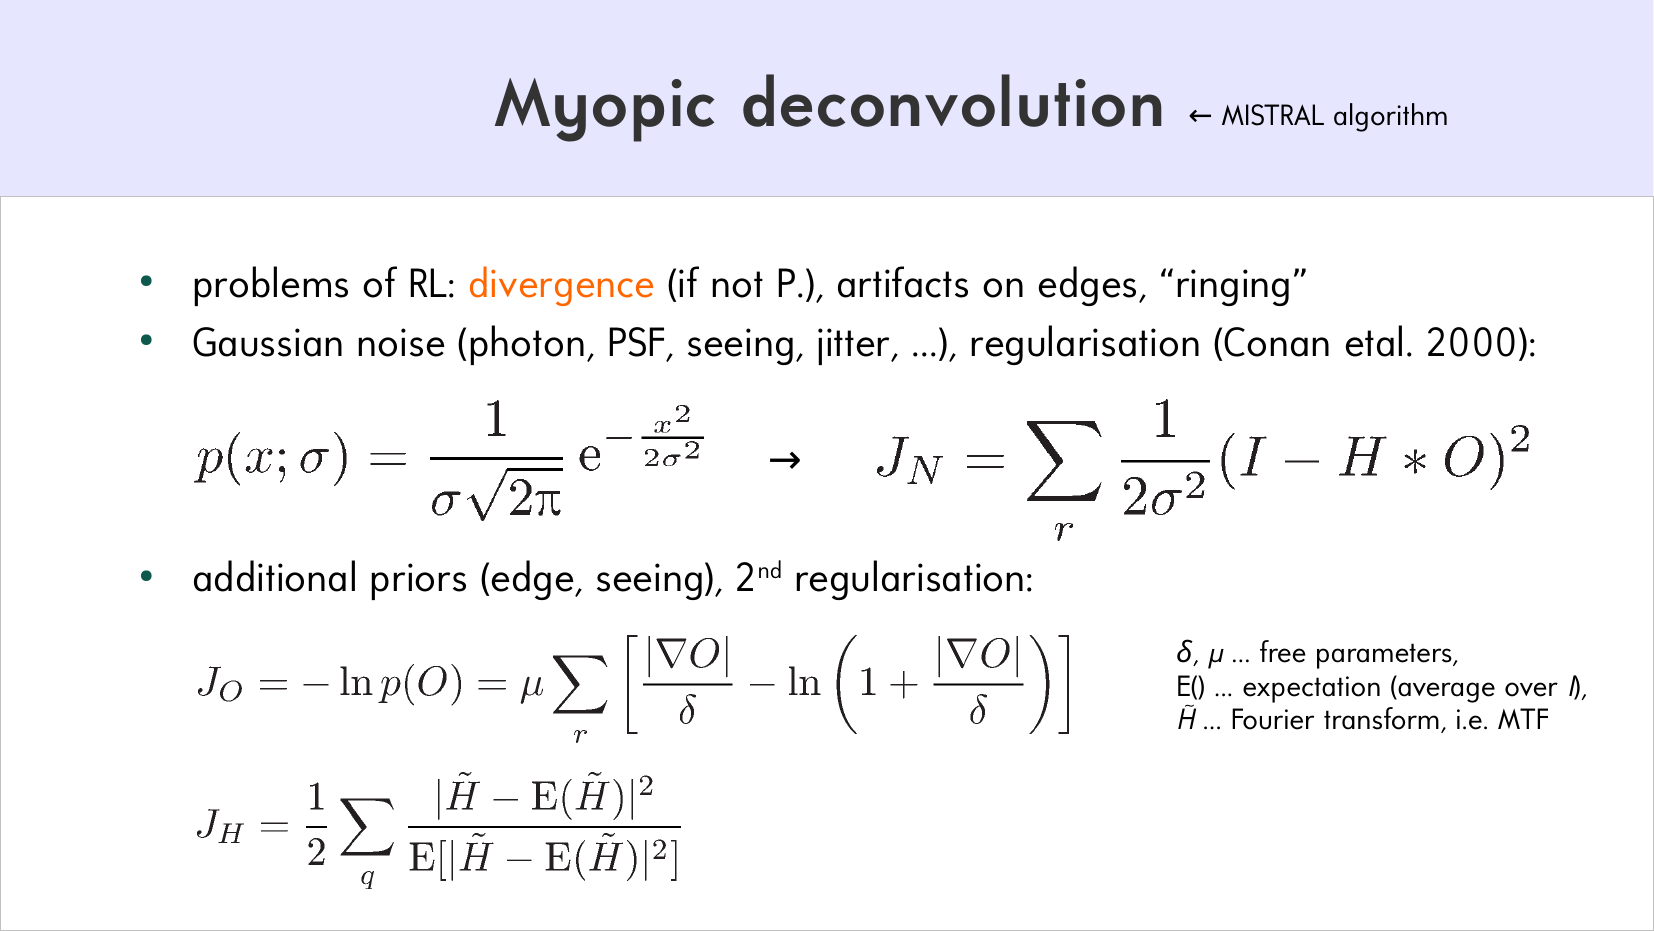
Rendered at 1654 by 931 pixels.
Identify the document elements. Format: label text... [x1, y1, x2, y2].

picture [877, 399, 1529, 541]
picture [197, 772, 681, 889]
text_box ~ [1169, 686, 1210, 722]
list problems of RL: divergence (if not P.), artifacts on edges, “ringing” Gaussian noise (photon, PSF, seeing, jitter, ...), regularisation (Conan etal. 2000): → additional priors (edge, seeing), 2nd regularisation: [121, 258, 1553, 798]
picture [198, 635, 1069, 743]
picture [194, 400, 704, 521]
title Myopic deconvolution [124, 23, 1537, 179]
text_box δ, µ ... free parameters, E() ... expectation (average over I), H ... Fourier transform, i.e. MTF [1161, 627, 1612, 778]
text_box ← MISTRAL algorithm [1173, 91, 1464, 140]
